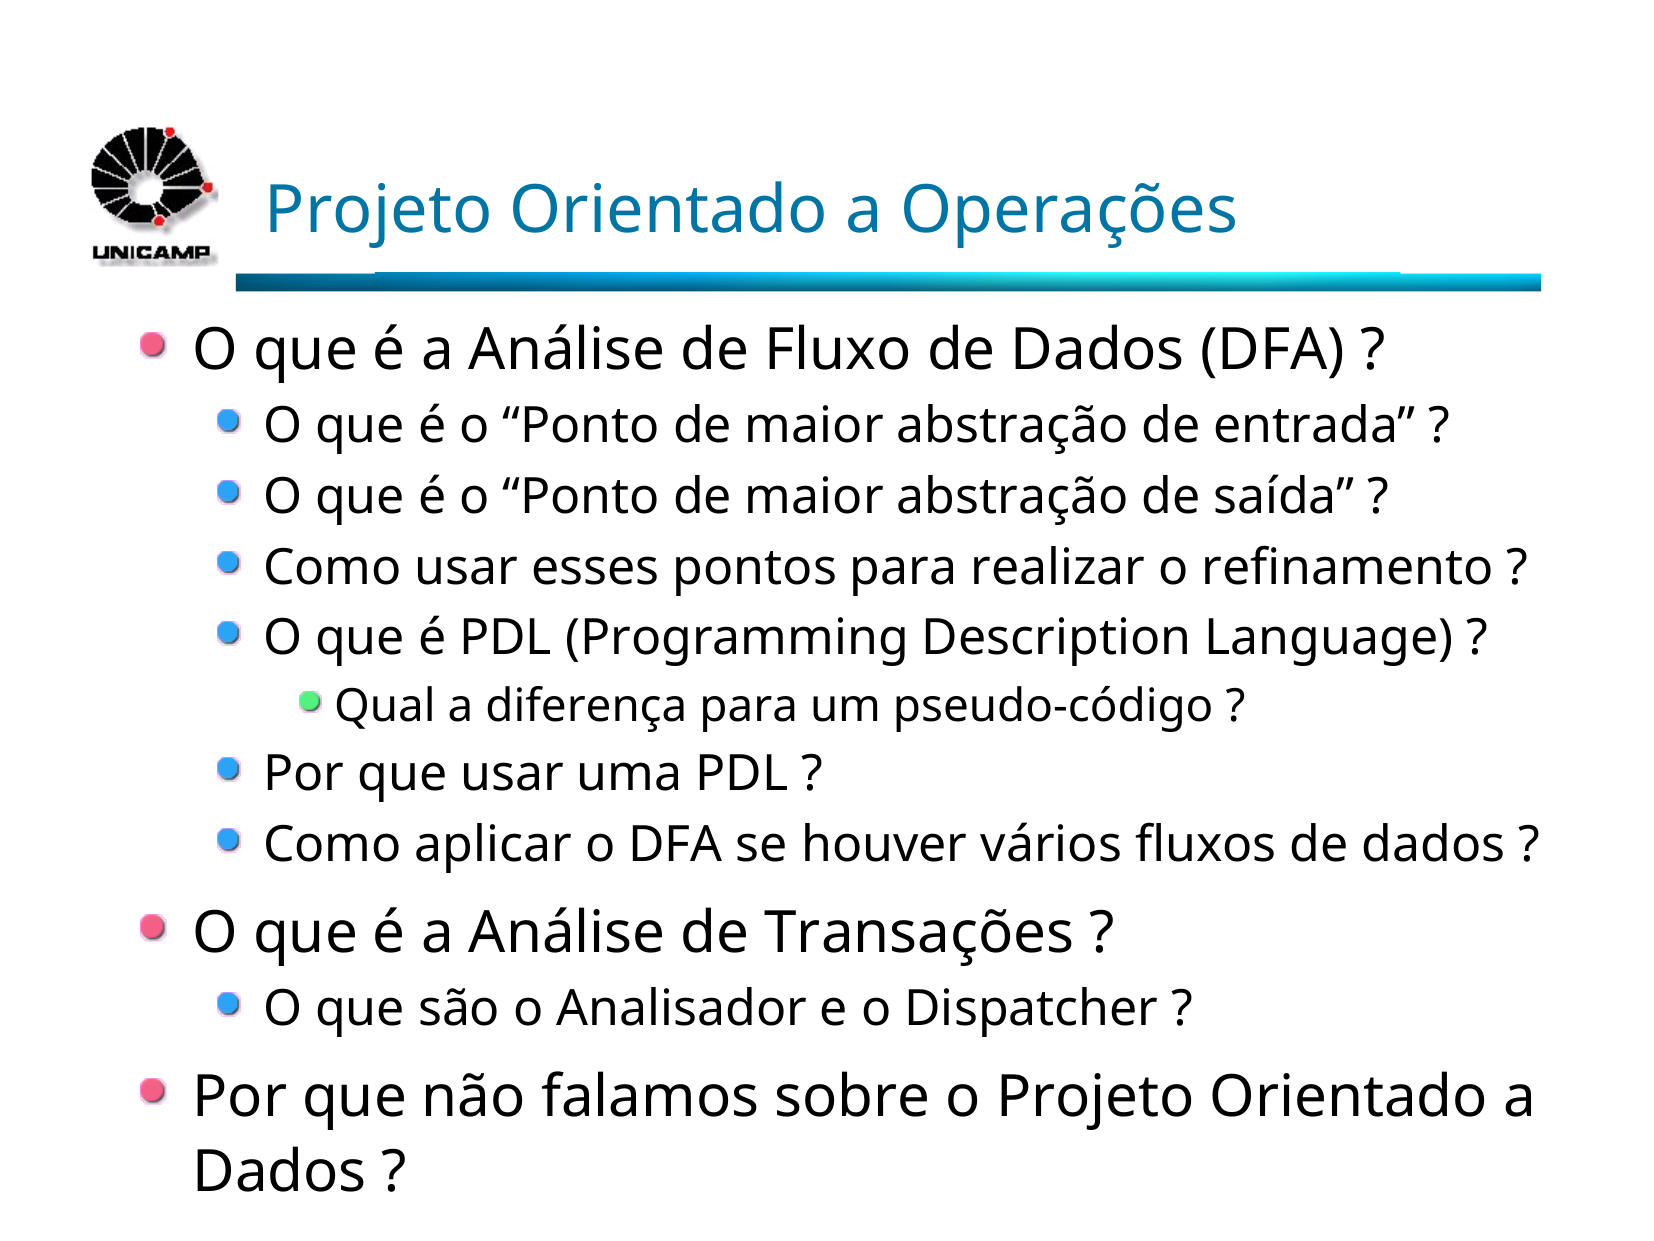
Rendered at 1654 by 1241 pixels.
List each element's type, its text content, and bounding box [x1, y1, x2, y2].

title Projeto Orientado a Operações [264, 57, 1534, 250]
picture [125, 272, 1654, 295]
list O que é a Análise de Fluxo de Dados (DFA) ? O que é o “Ponto de maior abstração de entrada” ? O que é o “Ponto de maior abstração de saída” ? Como usar esses pontos para realizar o refinamento ? O que é PDL (Programming Description Language) ? Qual a diferença para um pseudo-código ? Por que usar uma PDL ? Como aplicar o DFA se houver vários fluxos de dados ? O que é a Análise de Transações ? O que são o Analisador e o Dispatcher ? Por que não falamos sobre o Projeto Orientado a Dados ? [121, 309, 1625, 1167]
